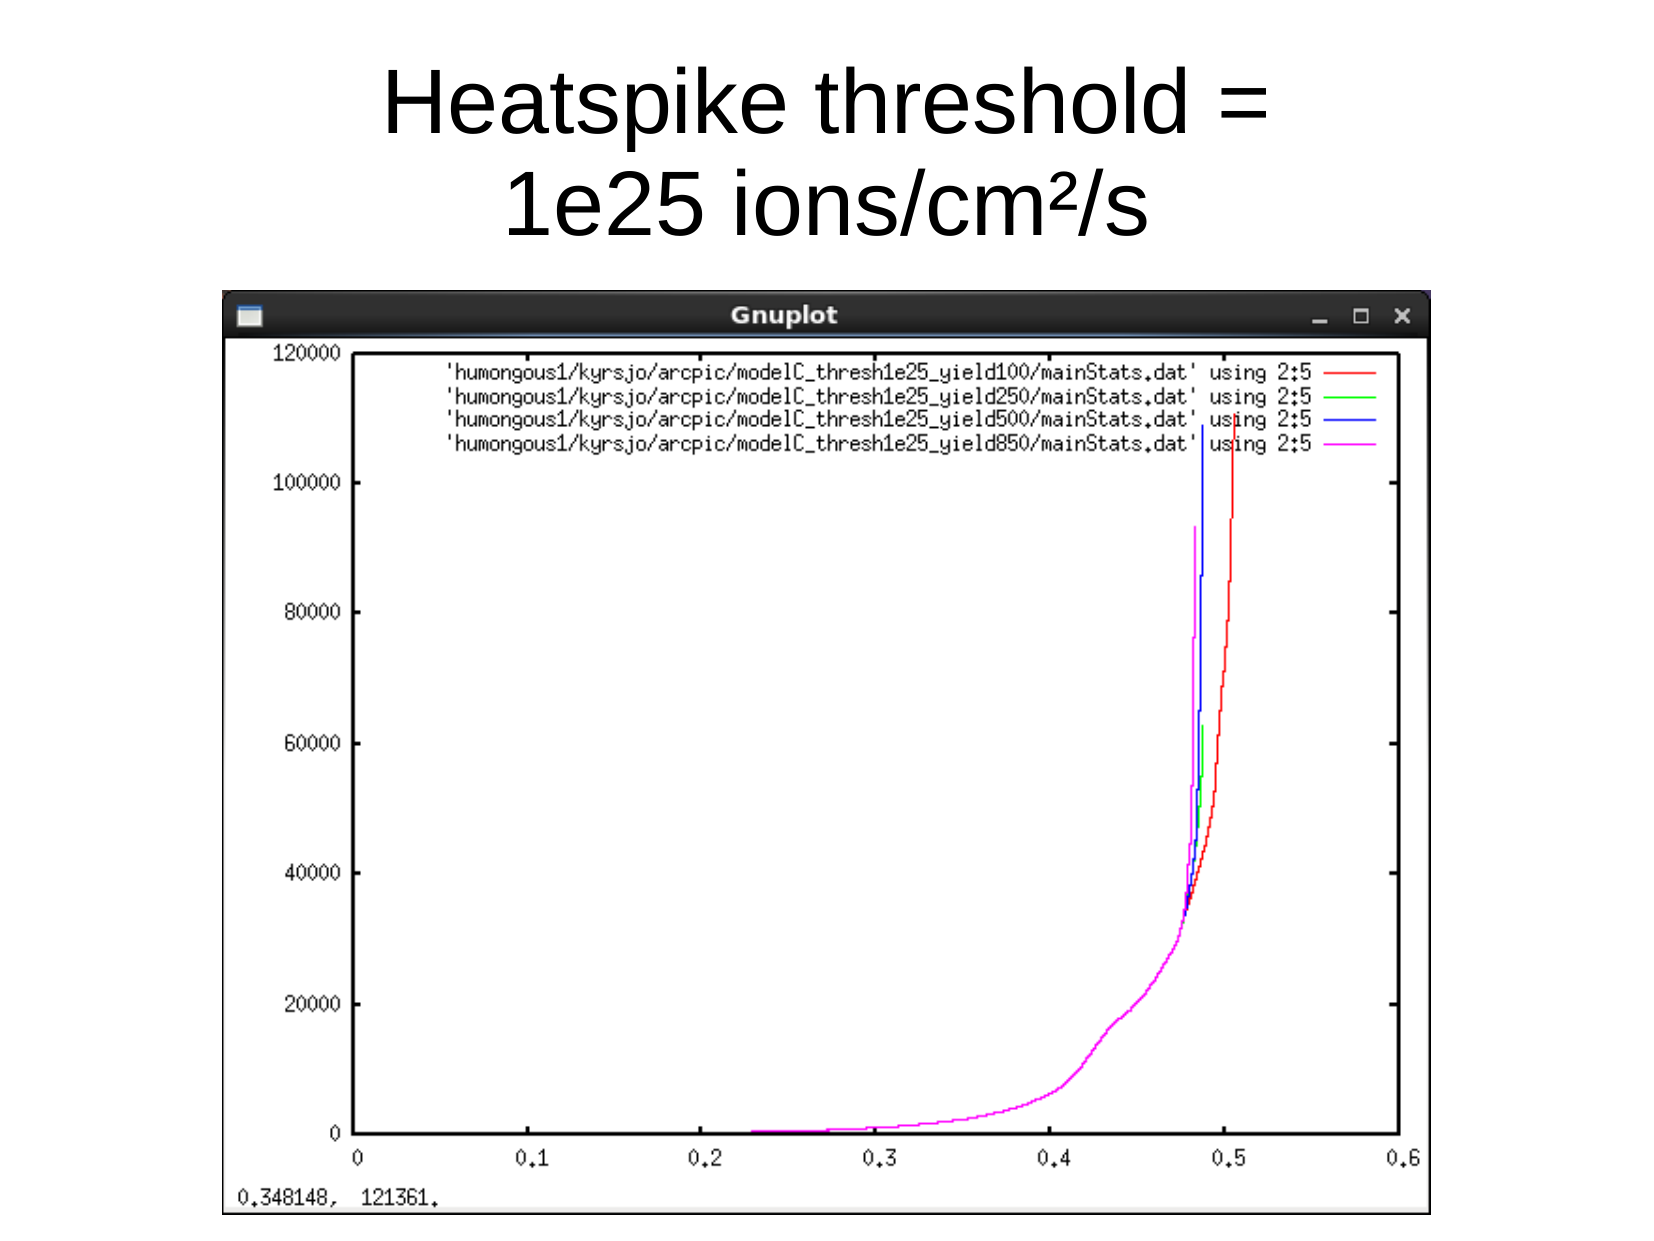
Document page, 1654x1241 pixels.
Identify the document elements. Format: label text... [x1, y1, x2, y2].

title Heatspike threshold = 1e25 ions/cm²/s [82, 49, 1571, 257]
picture [222, 290, 1431, 1216]
